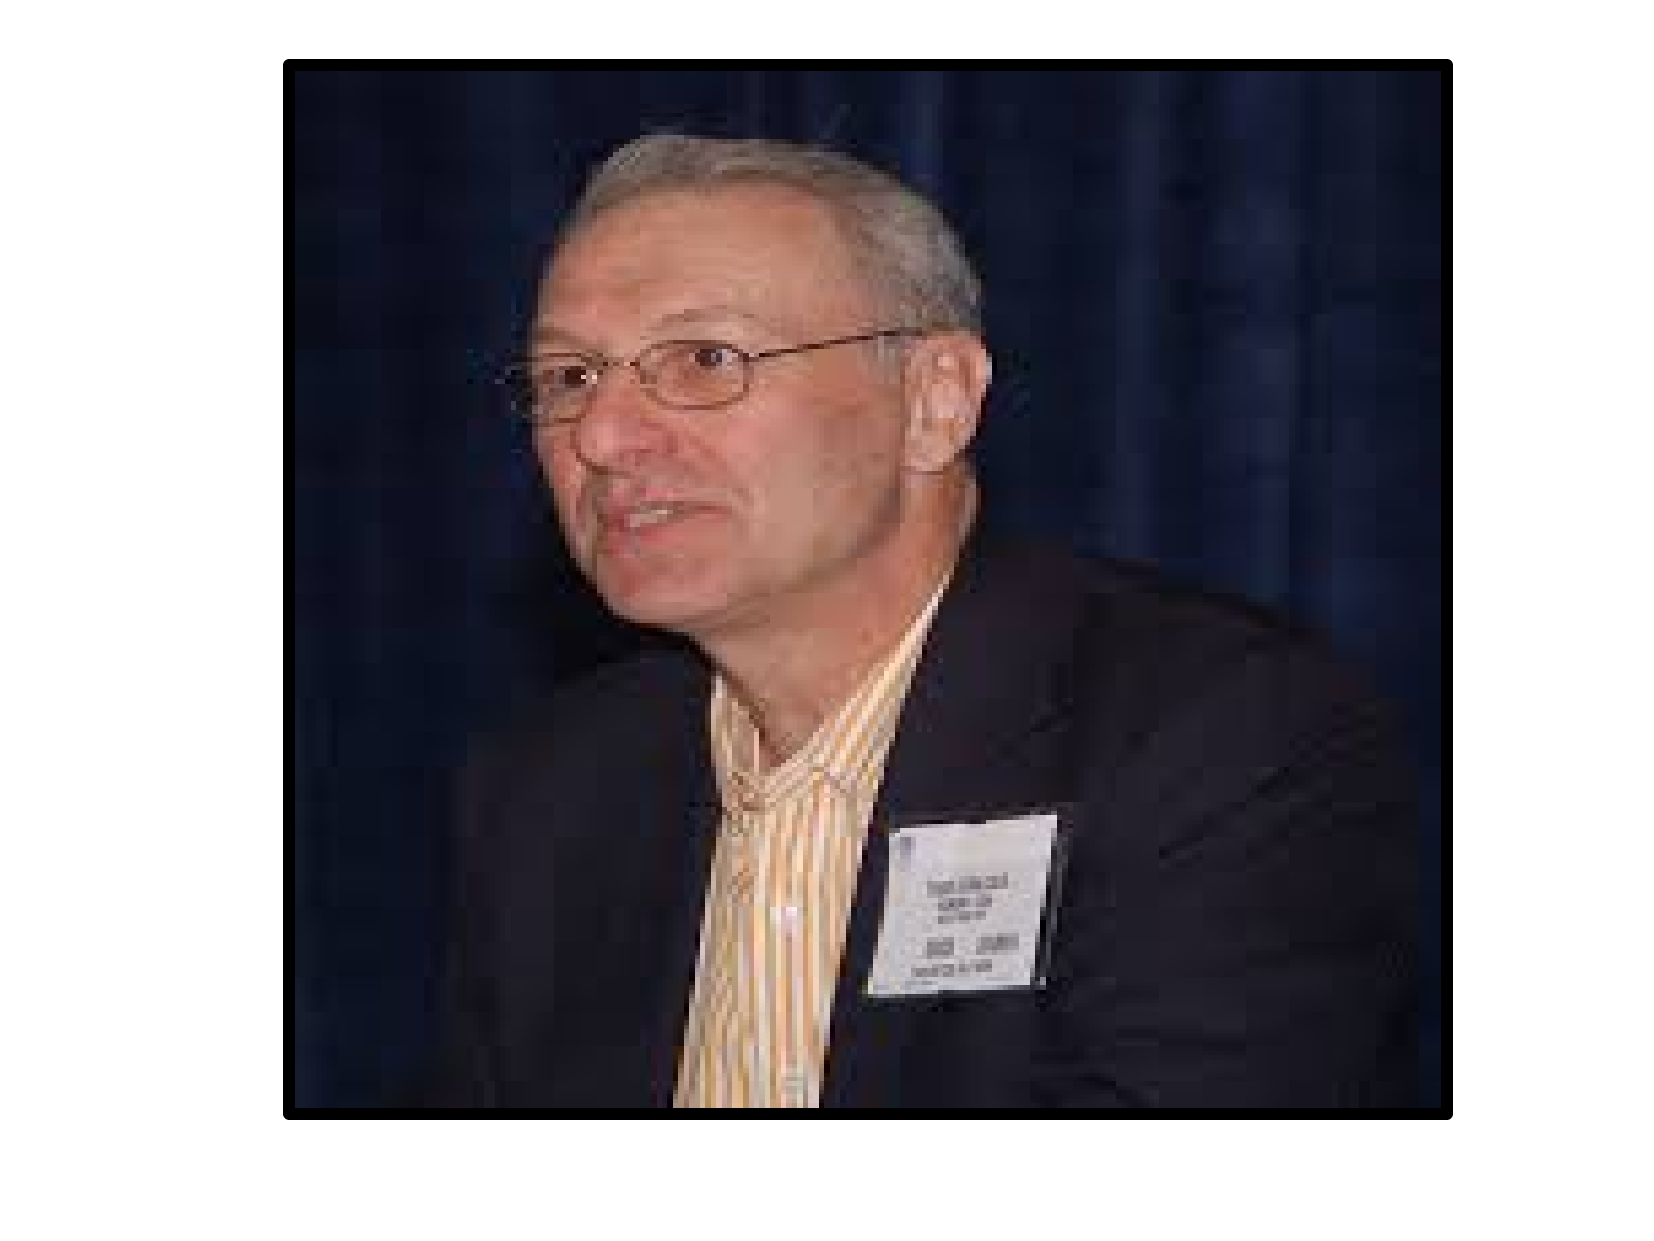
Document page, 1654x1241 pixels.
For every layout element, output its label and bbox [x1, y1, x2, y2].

picture [295, 70, 1441, 1109]
